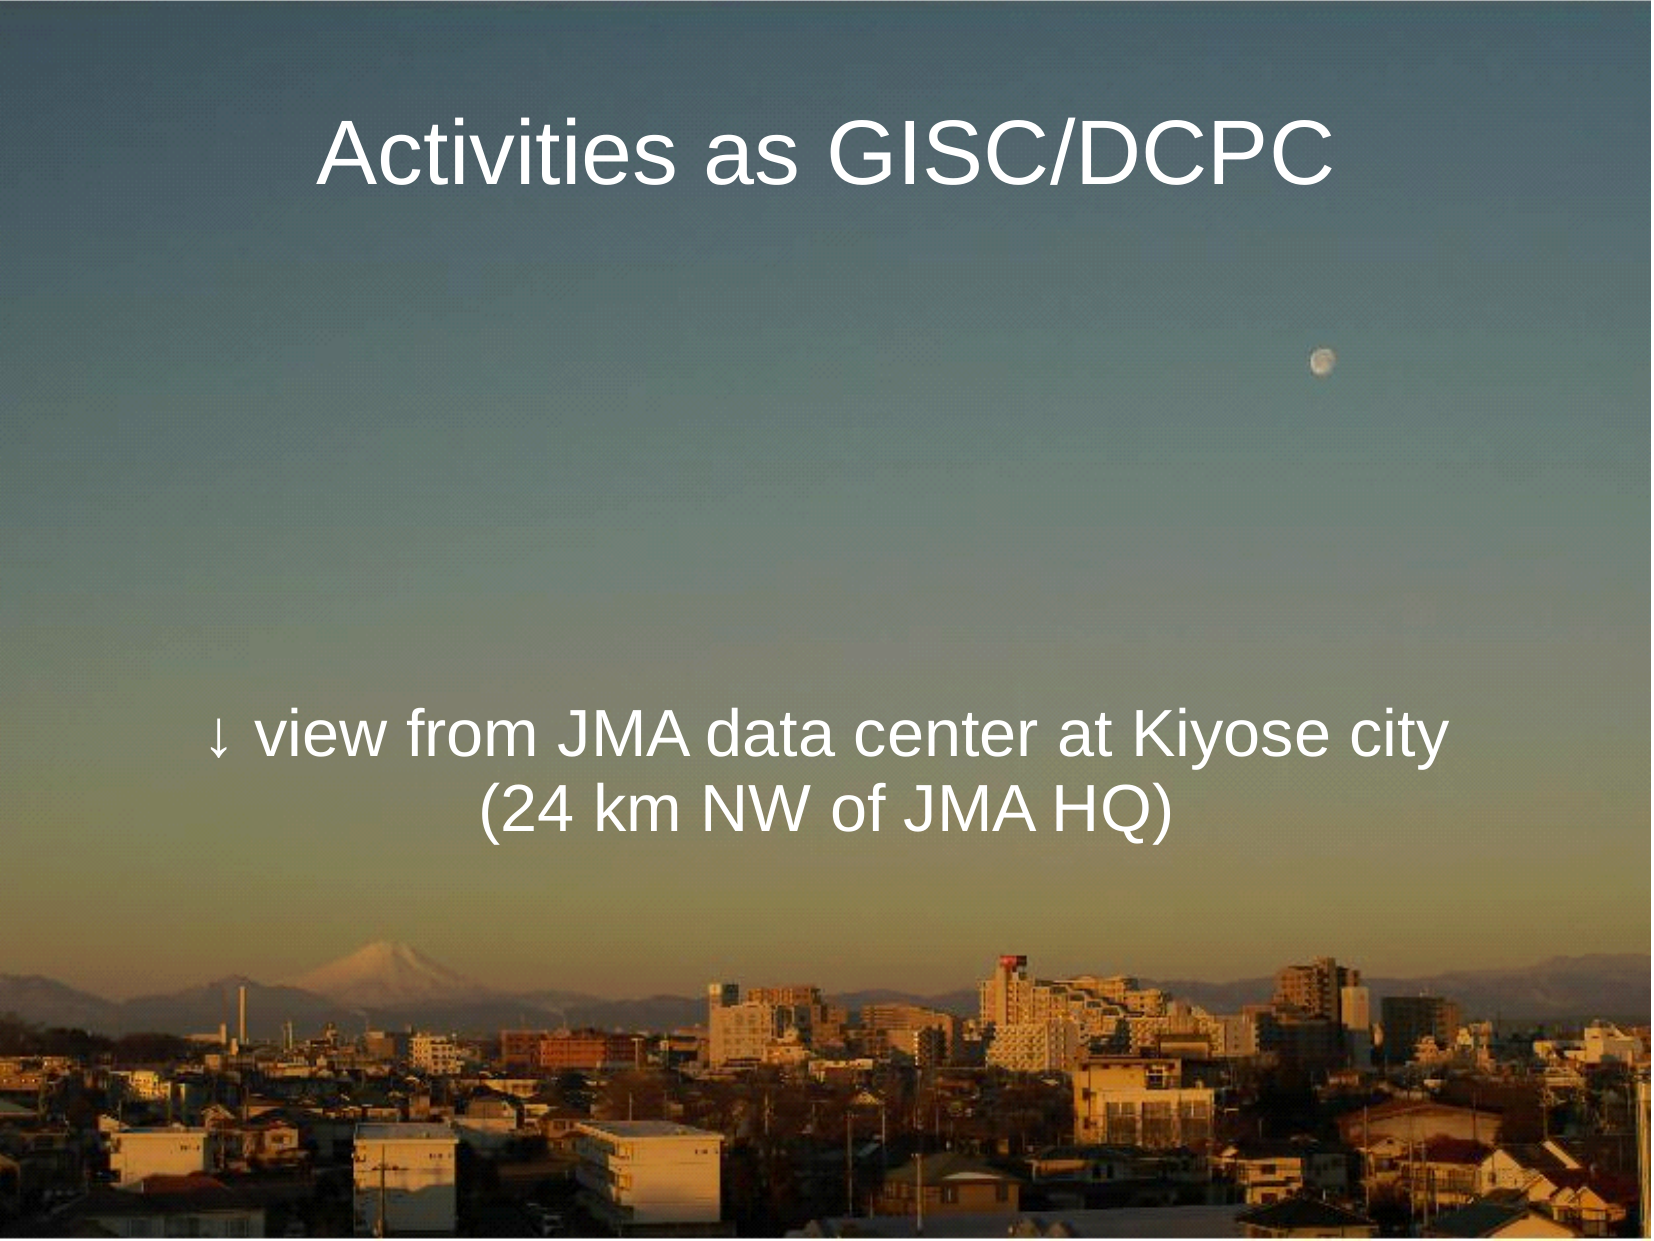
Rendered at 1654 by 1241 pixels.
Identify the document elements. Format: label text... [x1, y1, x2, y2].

subtitle ↓ view from JMA data center at Kiyose city (24 km NW of JMA HQ) [82, 590, 1571, 951]
title Activities as GISC/DCPC [82, 49, 1571, 257]
picture [0, 0, 1651, 1241]
